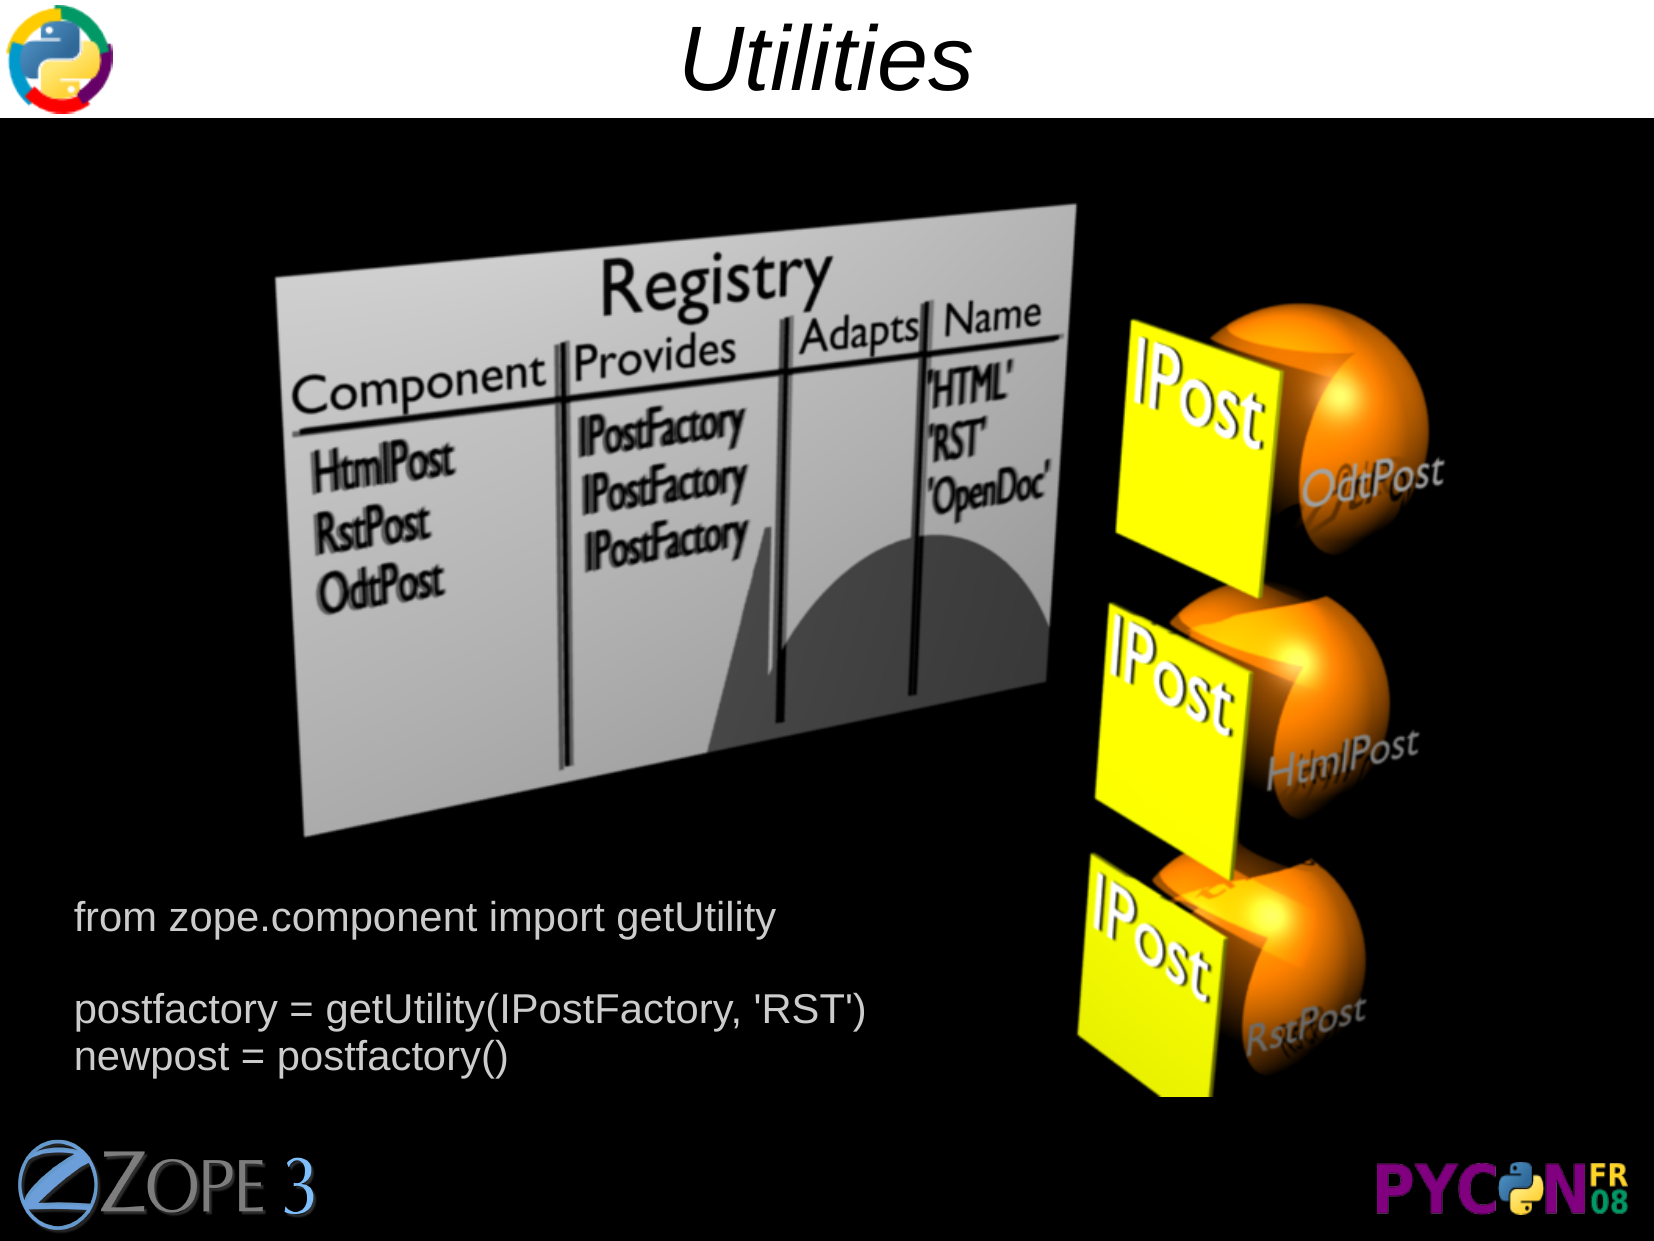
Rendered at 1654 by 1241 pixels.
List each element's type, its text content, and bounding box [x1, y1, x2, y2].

title Utilities [82, 0, 1571, 119]
text_box from zope.component import getUtility postfactory = getUtility(IPostFactory, 'RST') newpost = postfactory() [59, 885, 1034, 1087]
picture [1377, 1162, 1628, 1215]
picture [6, 5, 82, 114]
picture [49, 158, 1613, 1097]
